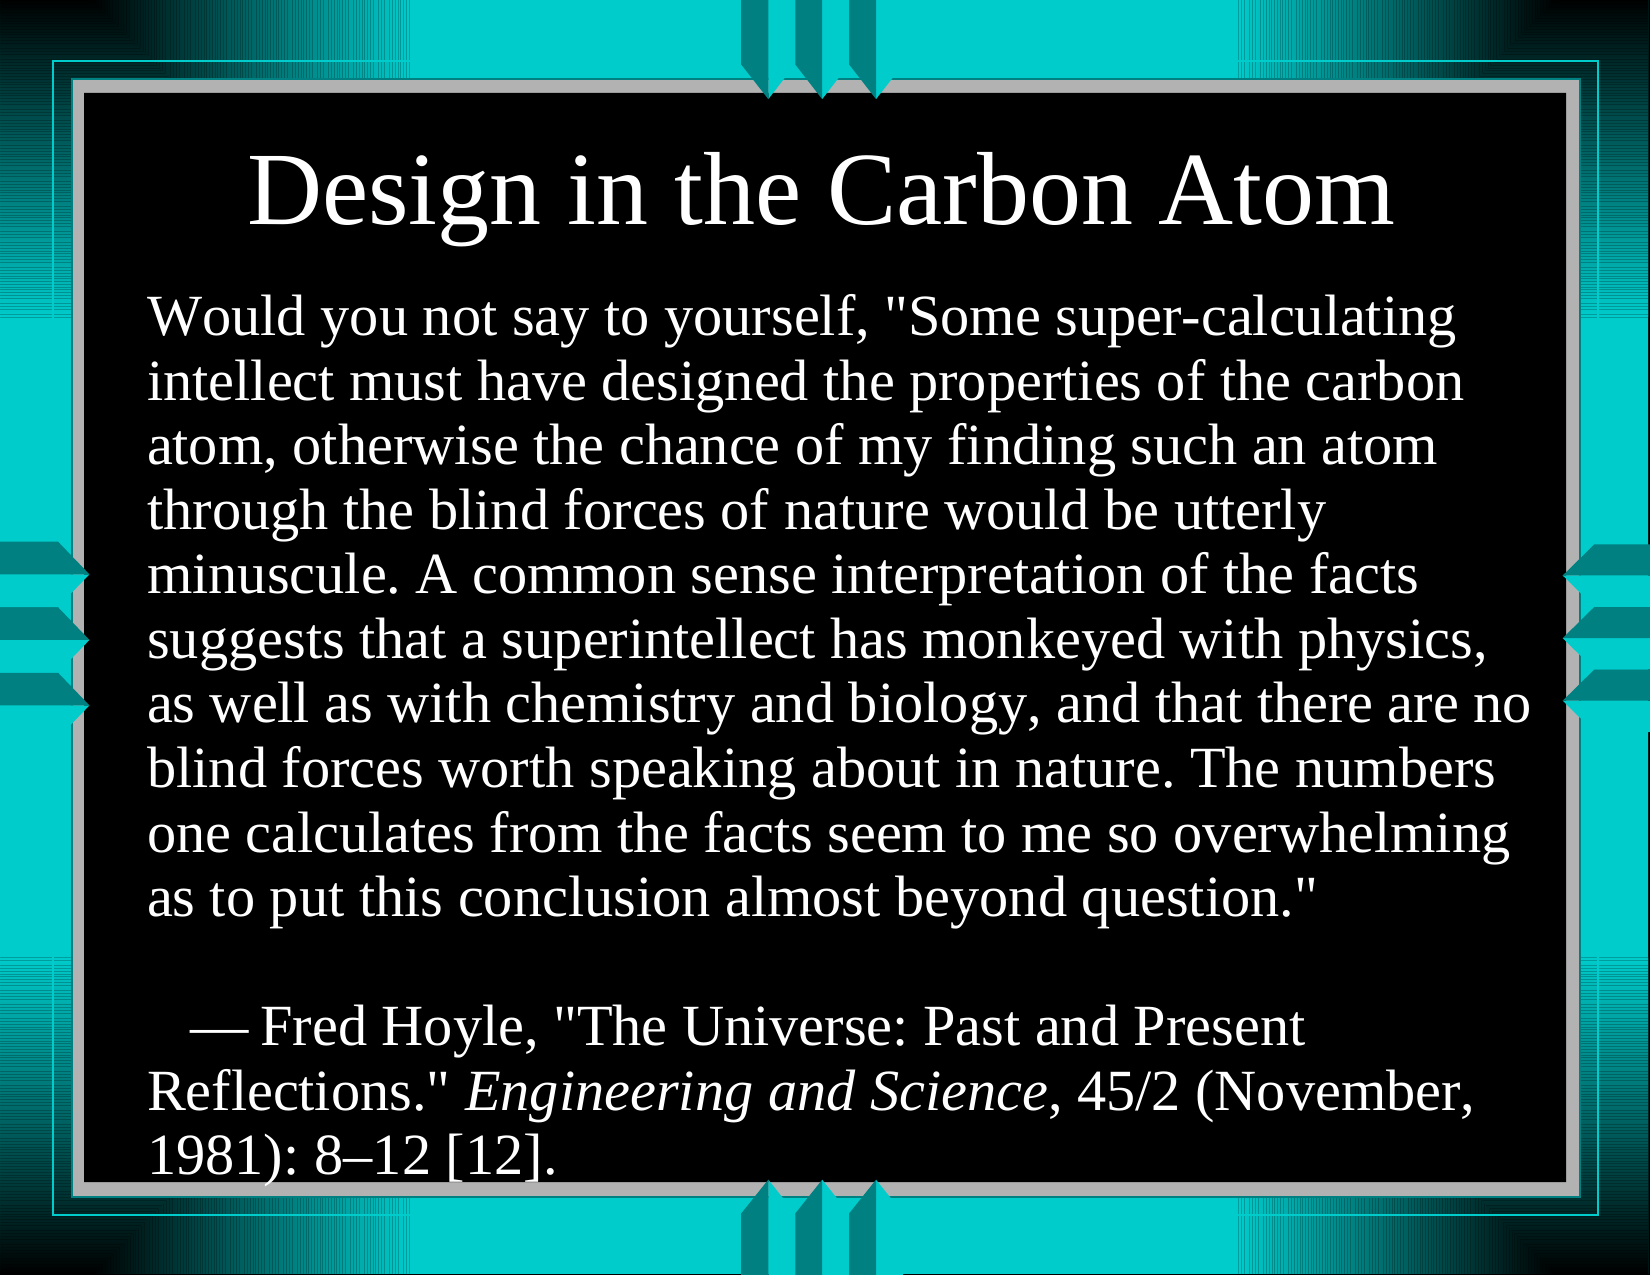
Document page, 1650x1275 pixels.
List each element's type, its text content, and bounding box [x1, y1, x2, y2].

text_box Would you not say to yourself, "Some super-calculating intellect must have designed the properties of the carbon atom, otherwise the chance of my finding such an atom through the blind forces of nature would be utterly minuscule. A common sense interpretation of the facts suggests that a superintellect has monkeyed with physics, as well as with chemistry and biology, and that there are no blind forces worth speaking about in nature. The numbers one calculates from the facts seem to me so overwhelming as to put this conclusion almost beyond question." — Fred Hoyle, "The Universe: Past and Present Reflections." Engineering and Science, 45/2 (November, 1981): 8–12 [12]. [132, 276, 1558, 1275]
title Design in the Carbon Atom [171, 83, 1473, 276]
